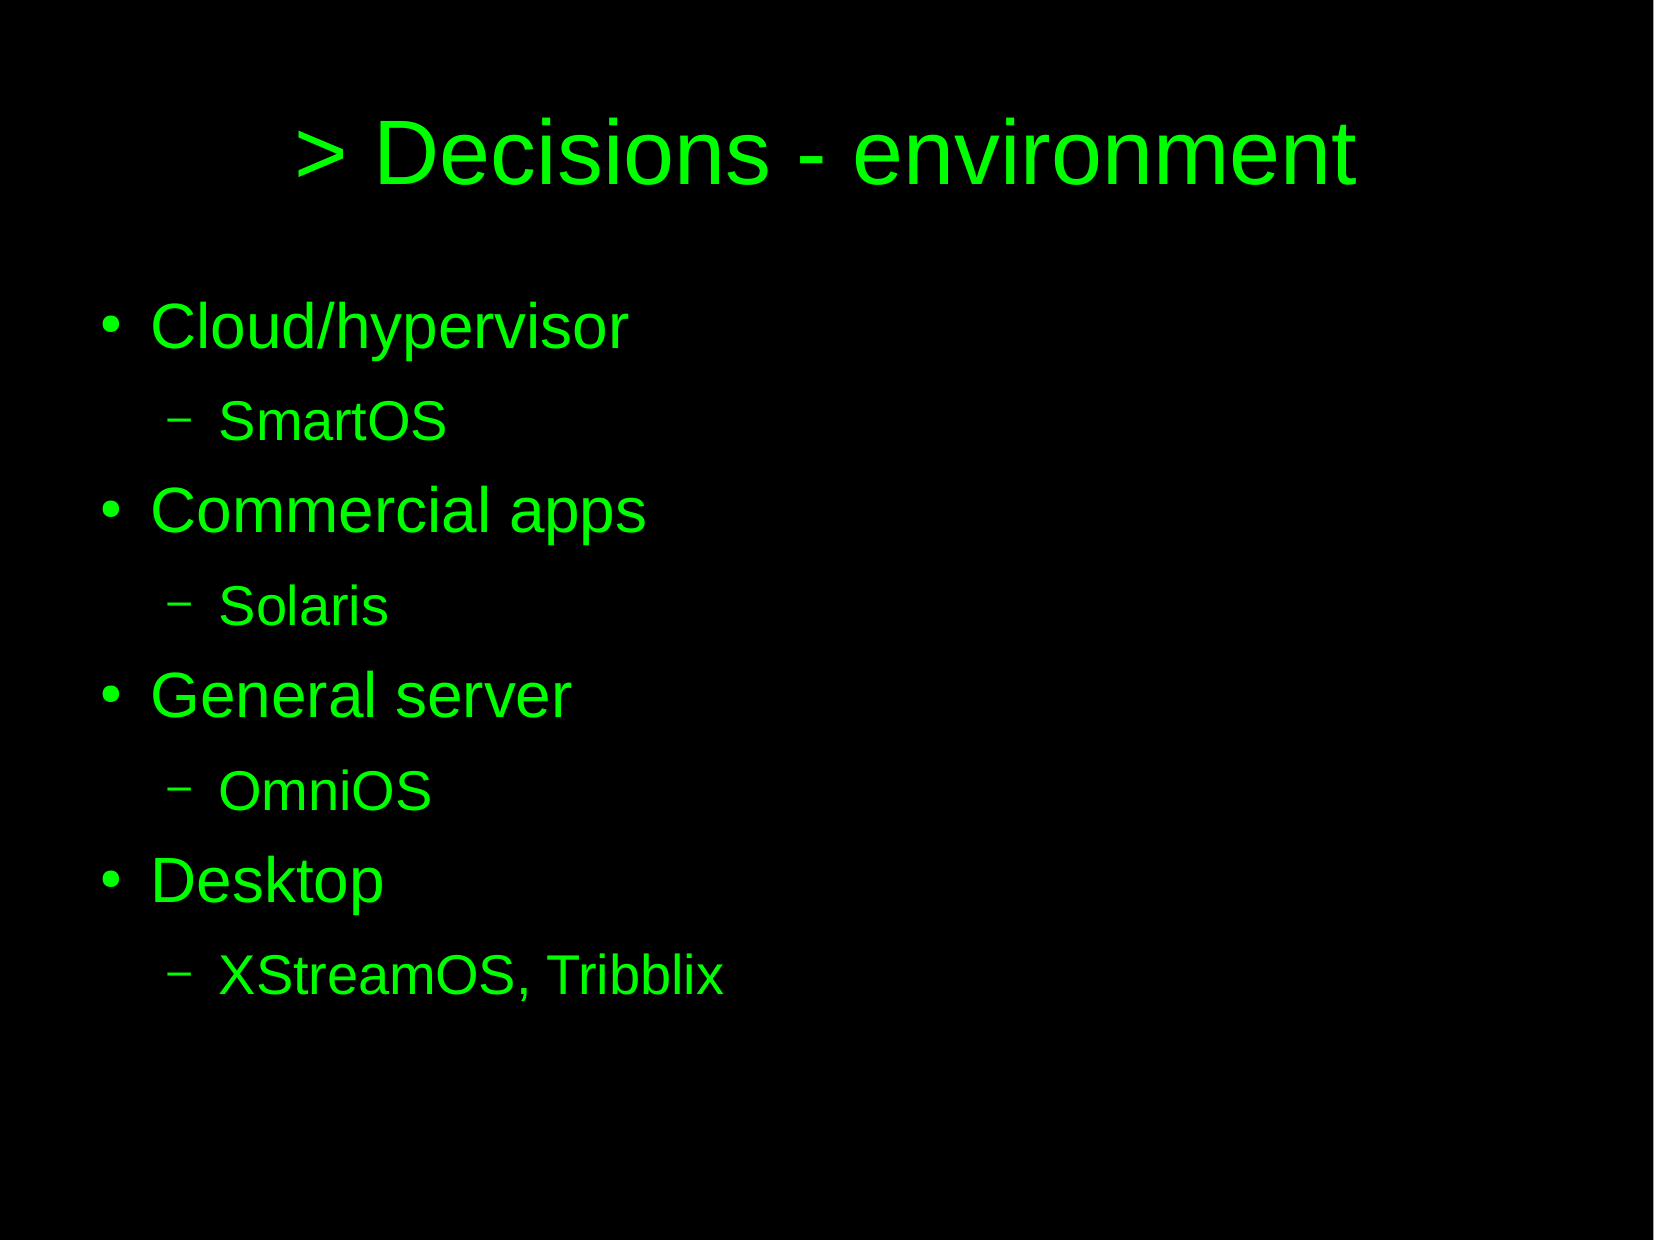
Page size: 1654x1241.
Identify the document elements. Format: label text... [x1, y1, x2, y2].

list Cloud/hypervisor SmartOS Commercial apps Solaris General server OmniOS Desktop XStreamOS, Tribblix [82, 290, 1571, 1010]
title > Decisions - environment [82, 49, 1571, 257]
